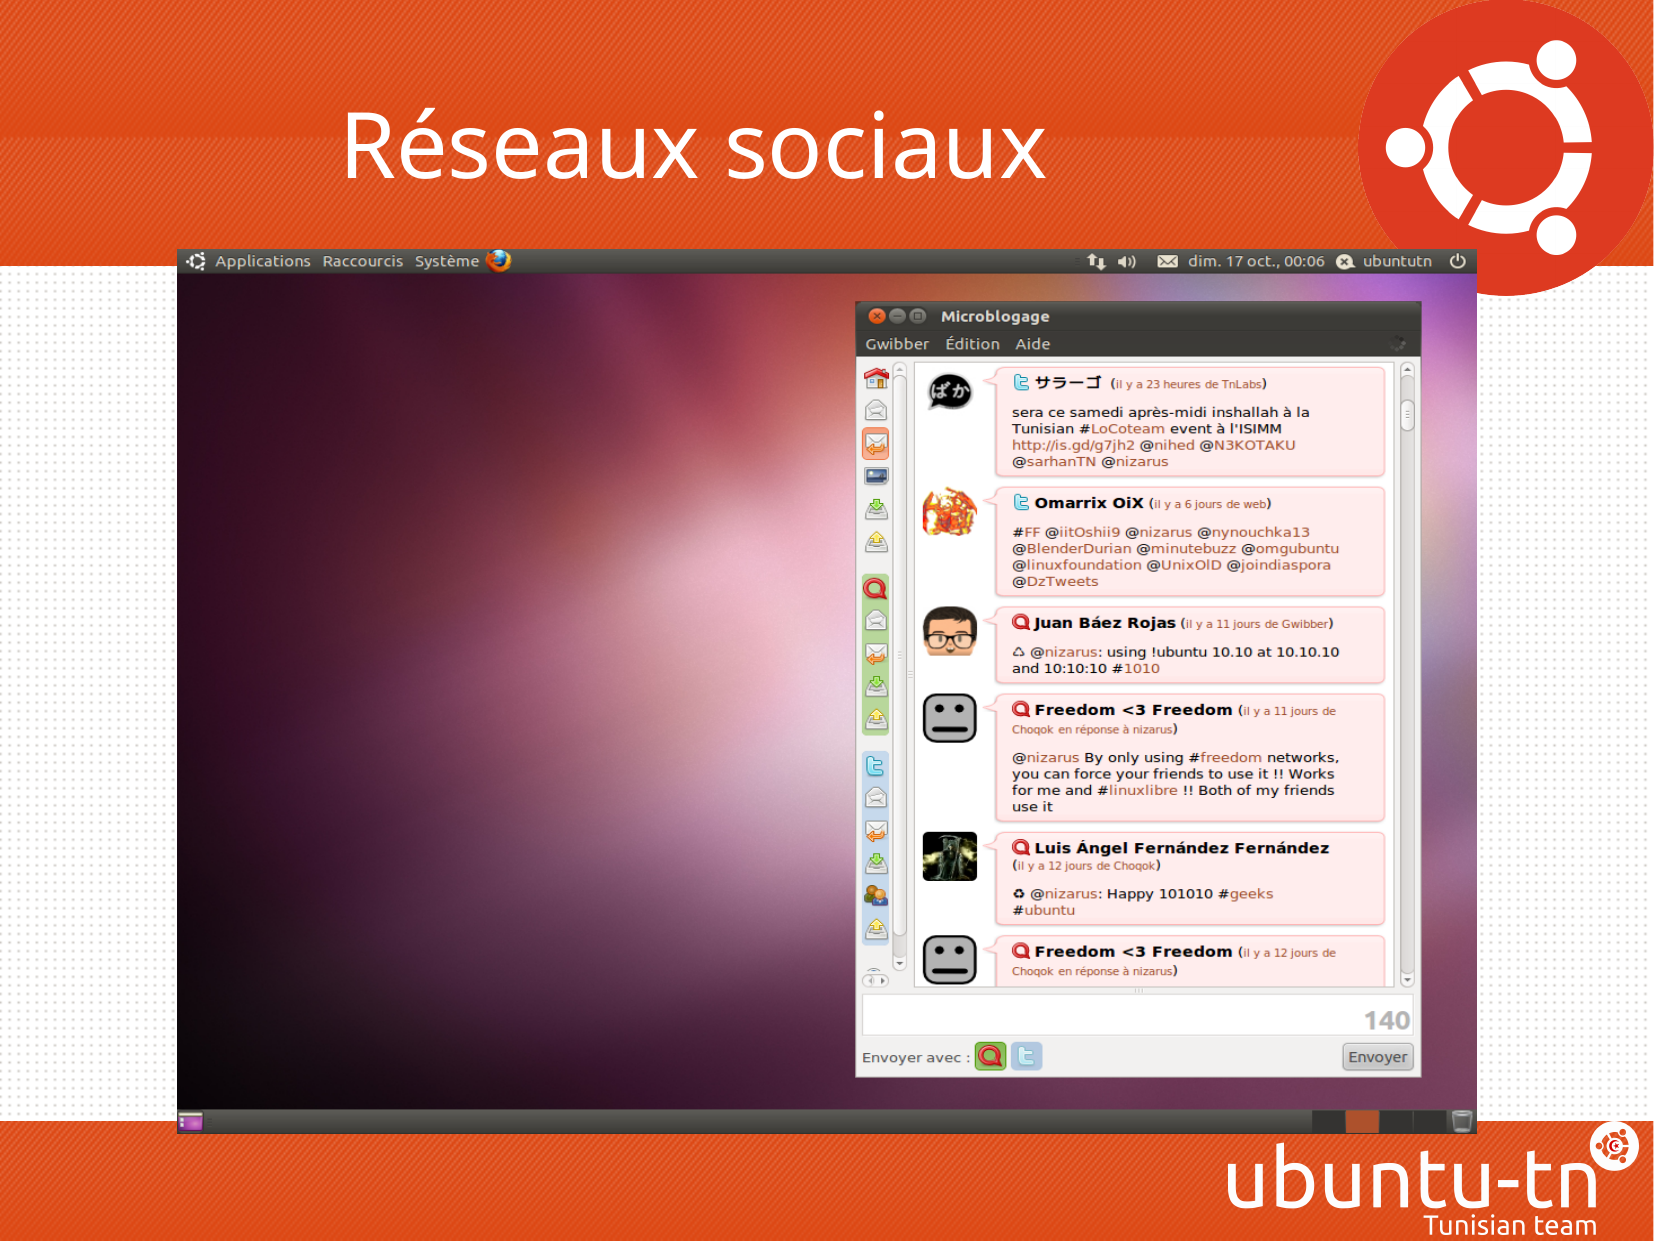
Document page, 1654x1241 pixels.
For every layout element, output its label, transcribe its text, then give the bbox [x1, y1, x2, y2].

title Réseaux sociaux [29, 36, 1359, 250]
picture [0, 0, 1654, 1241]
